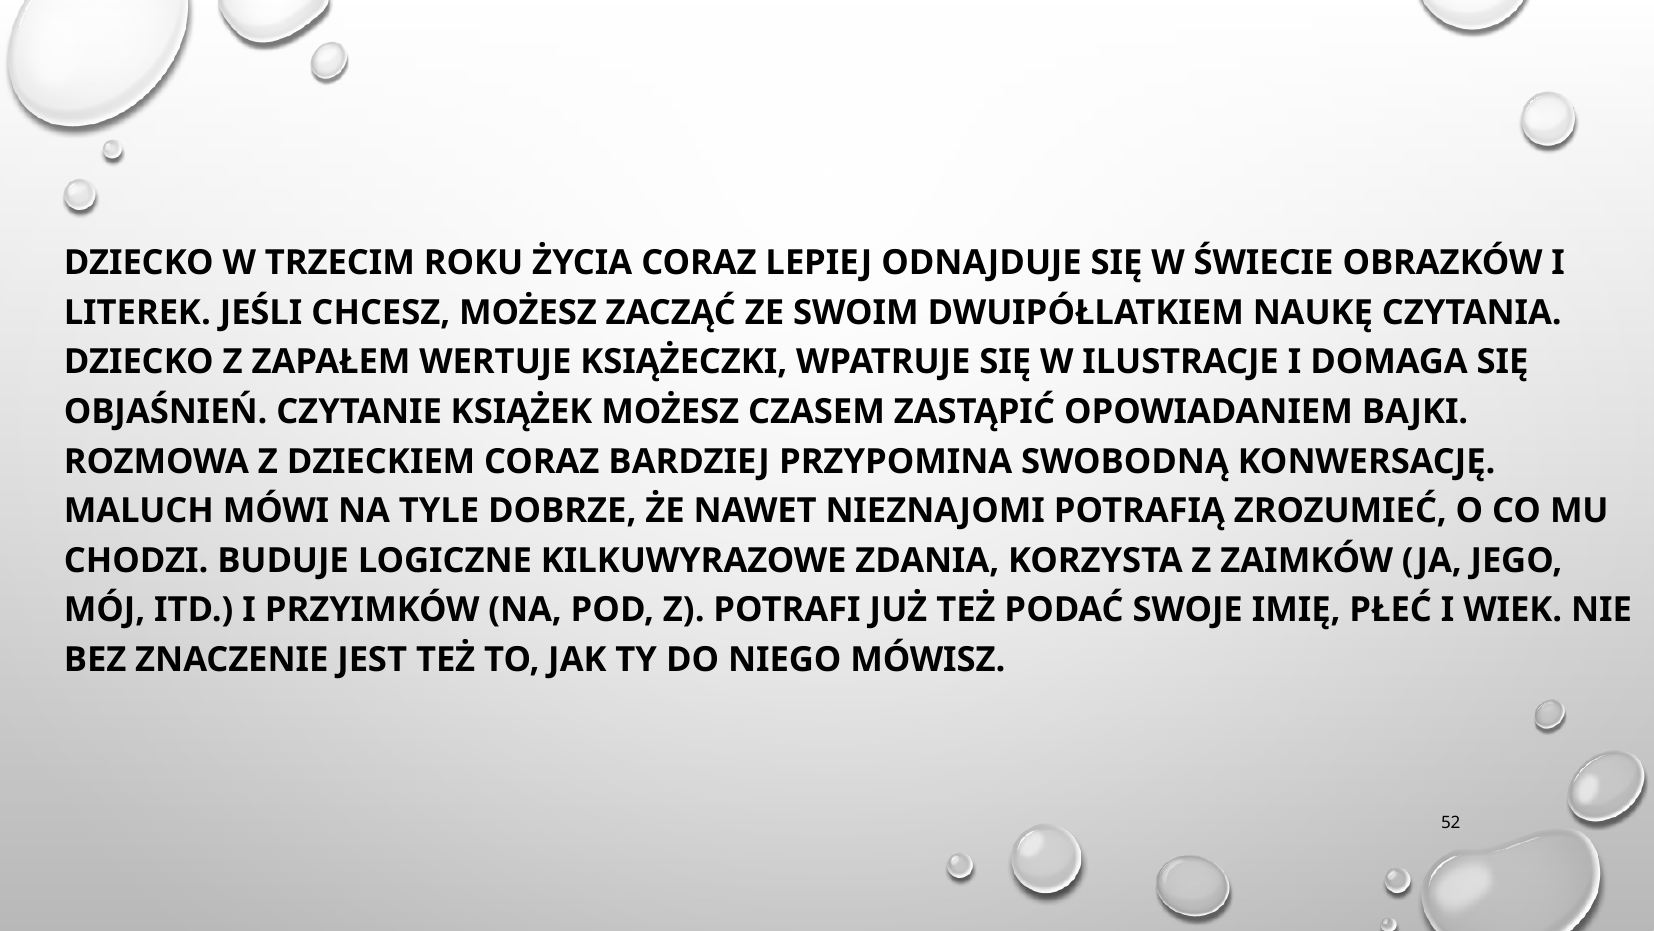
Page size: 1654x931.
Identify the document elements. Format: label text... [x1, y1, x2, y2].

text_box [1426, 798, 1530, 848]
list Dziecko w trzecim roku życia coraz lepiej odnajduje się w świecie obrazków i literek. Jeśli chcesz, możesz zacząć ze swoim dwuipółlatkiem naukę czytania. Dziecko z zapałem wertuje książeczki, wpatruje się w ilustracje i domaga się objaśnień. Czytanie książek możesz czasem zastąpić opowiadaniem bajki. Rozmowa z dzieckiem coraz bardziej przypomina swobodną konwersację. Maluch mówi na tyle dobrze, że nawet nieznajomi potrafią zrozumieć, o co mu chodzi. Buduje logiczne kilkuwyrazowe zdania, korzysta z zaimków (ja, jego, mój, itd.) i przyimków (na, pod, z). Potrafi już też podać swoje imię, płeć i wiek. Nie bez znaczenie jest też to, jak ty do niego mówisz. [48, 224, 1654, 764]
